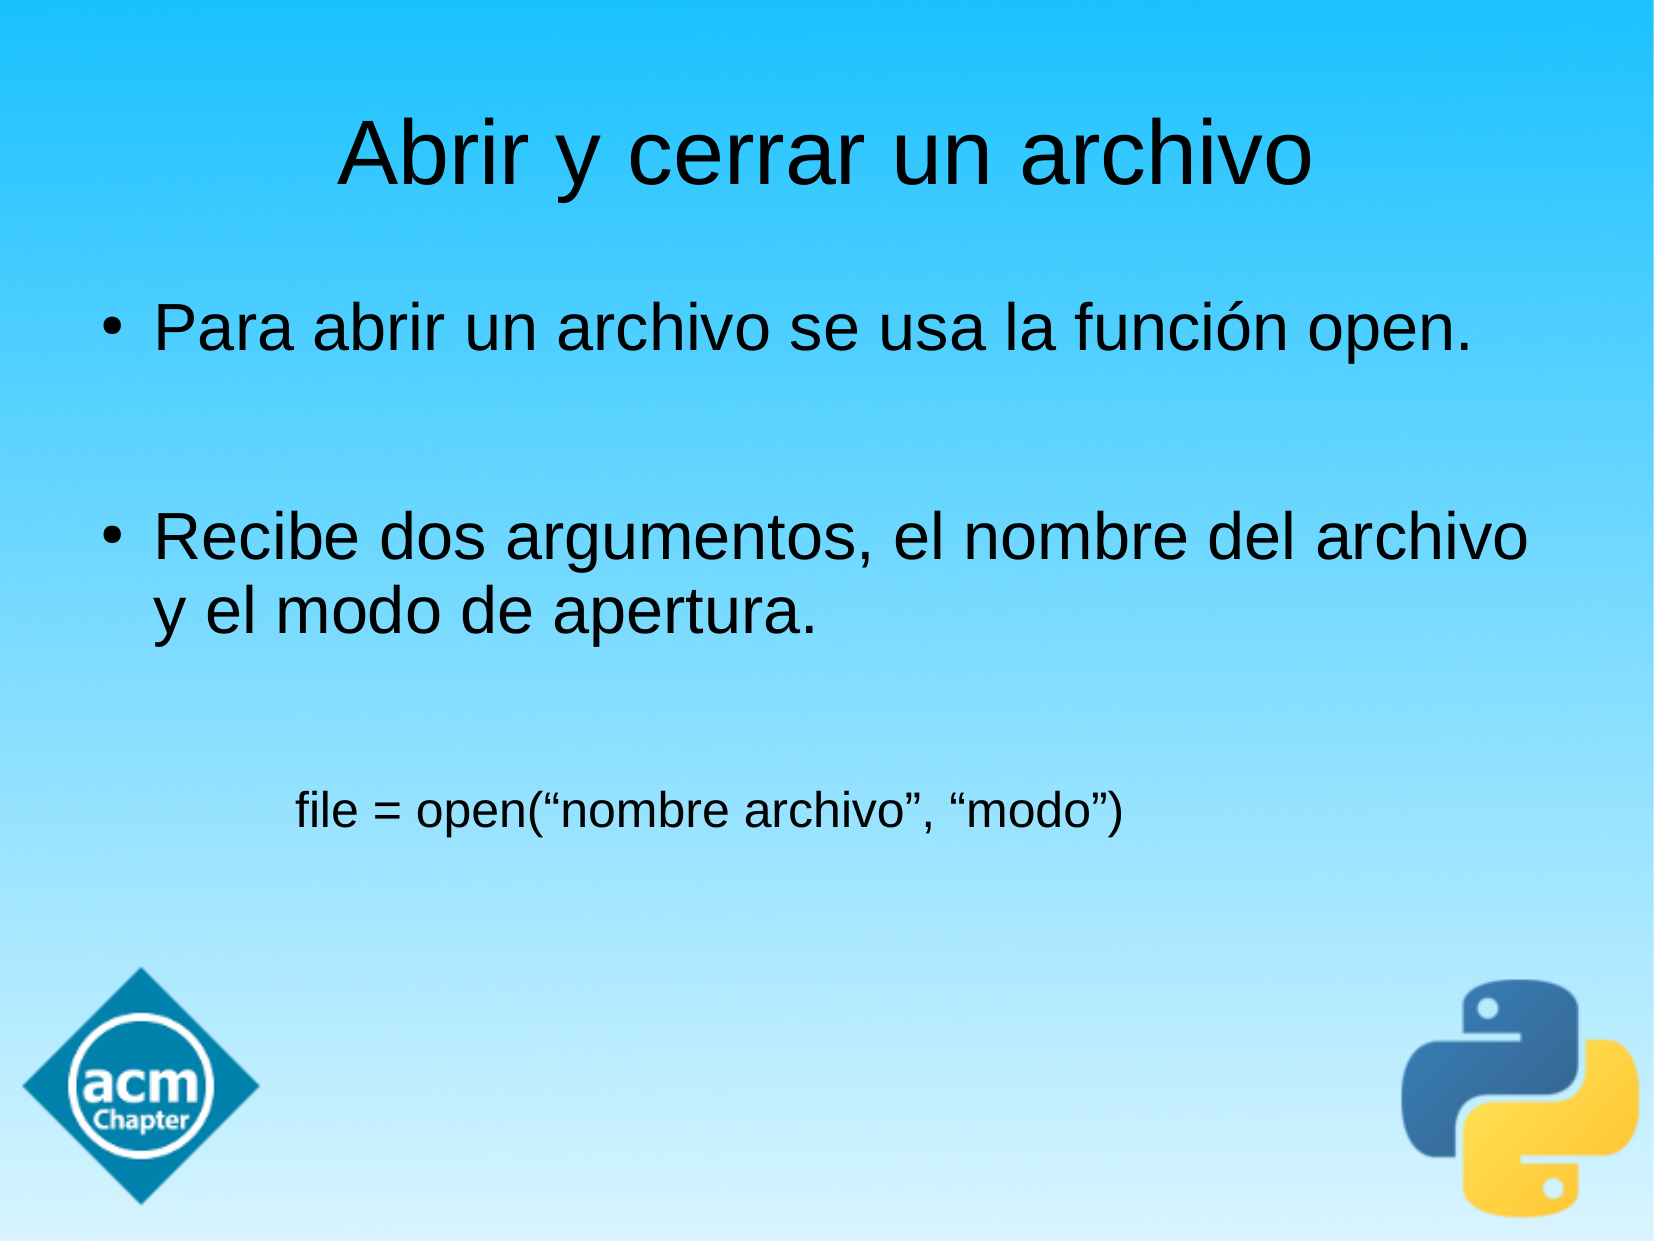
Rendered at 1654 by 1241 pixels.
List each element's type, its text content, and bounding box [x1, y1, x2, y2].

title Abrir y cerrar un archivo [82, 49, 1571, 257]
list Para abrir un archivo se usa la función open. Recibe dos argumentos, el nombre del archivo y el modo de apertura. file = open(“nombre archivo”, “modo”) [82, 290, 1571, 1010]
picture [0, 0, 1654, 1241]
